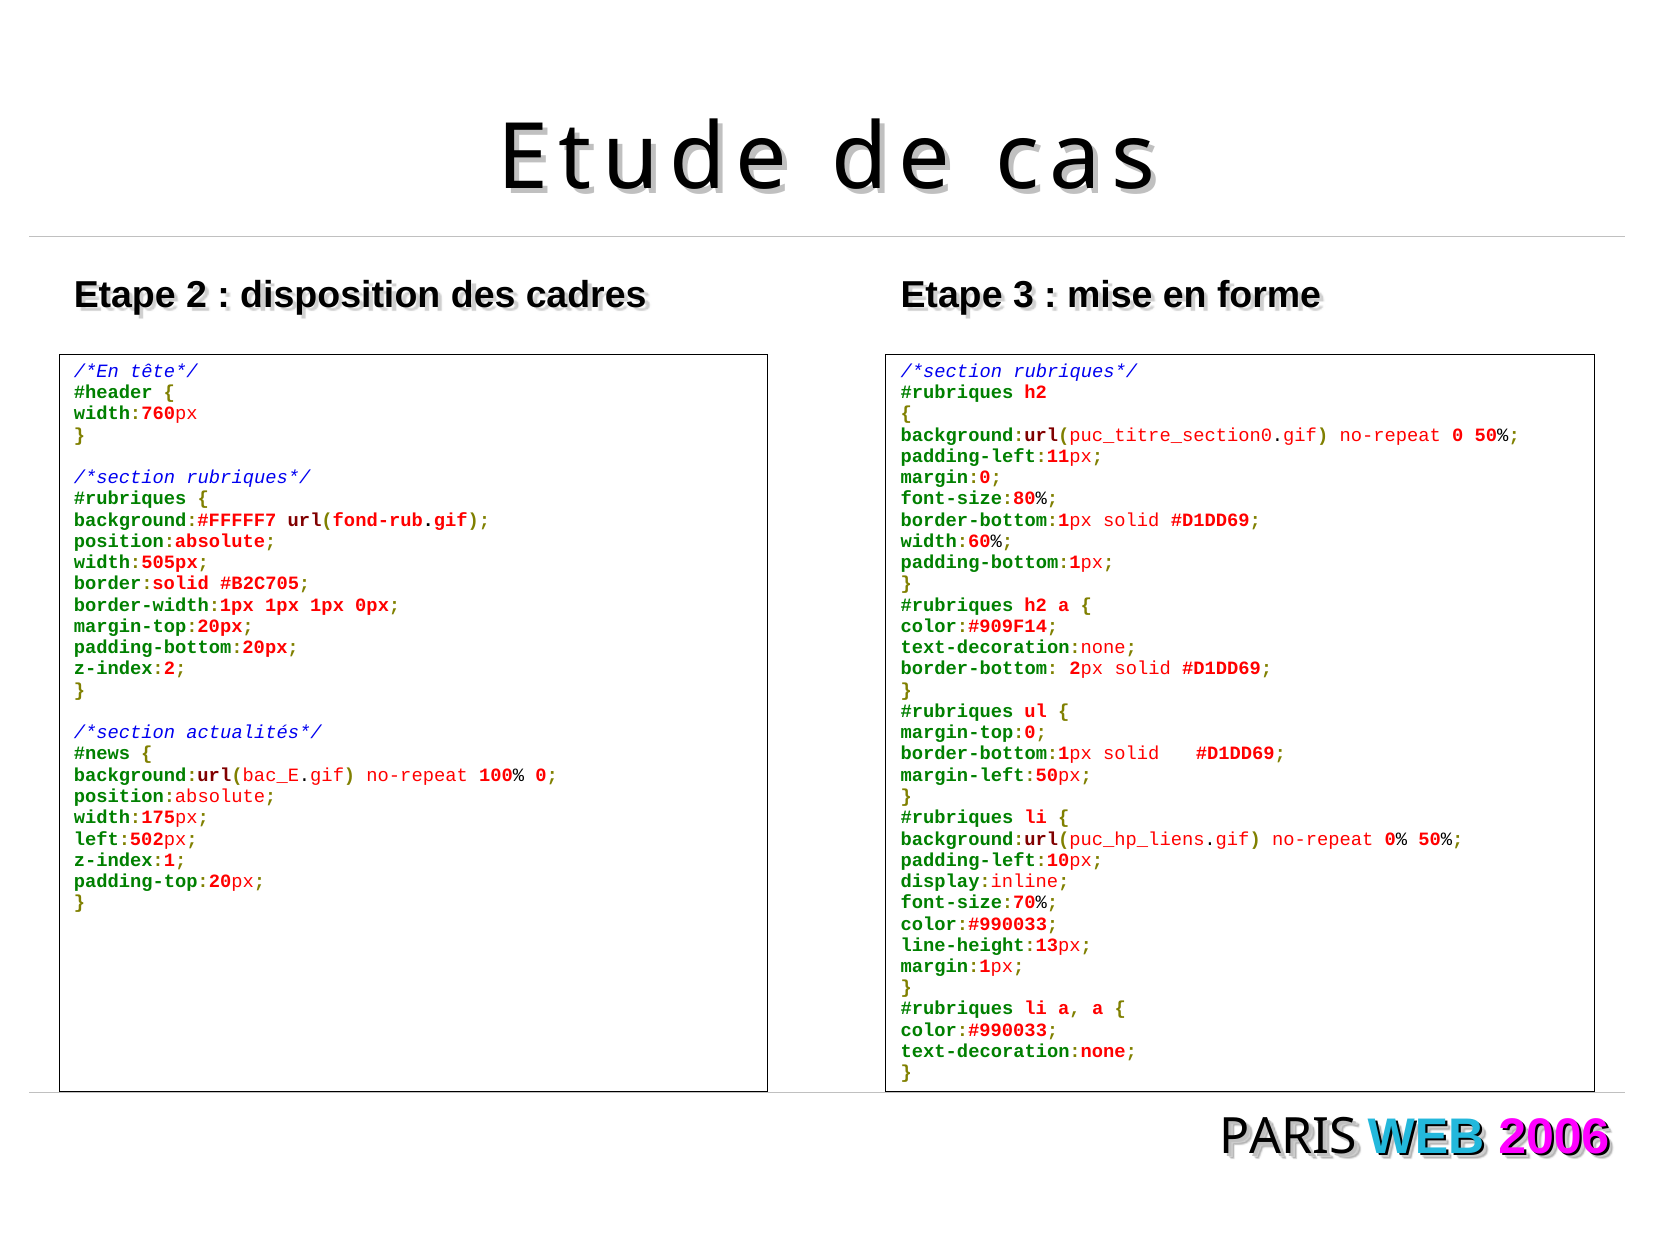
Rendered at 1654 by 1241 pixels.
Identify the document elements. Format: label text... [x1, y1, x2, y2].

text_box /*En tête*/ #header { width:760px } /*section rubriques*/ #rubriques { background:#FFFFF7 url(fond-rub.gif); position:absolute; width:505px; border:solid #B2C705; border-width:1px 1px 1px 0px; margin-top:20px; padding-bottom:20px; z-index:2; } /*section actualités*/ #news { background:url(bac_E.gif) no-repeat 100% 0; position:absolute; width:175px; left:502px; z-index:1; padding-top:20px; } [59, 354, 768, 1092]
title Etude de cas [82, 59, 1571, 236]
text_box /*section rubriques*/ #rubriques h2 { background:url(puc_titre_section0.gif) no-repeat 0 50%; padding-left:11px; margin:0; font-size:80%; border-bottom:1px solid #D1DD69; width:60%; padding-bottom:1px; } #rubriques h2 a { color:#909F14; text-decoration:none; border-bottom: 2px solid #D1DD69; } #rubriques ul { margin-top:0; border-bottom:1px solid #D1DD69; margin-left:50px; } #rubriques li { background:url(puc_hp_liens.gif) no-repeat 0% 50%; padding-left:10px; display:inline; font-size:70%; color:#990033; line-height:13px; margin:1px; } #rubriques li a, a { color:#990033; text-decoration:none; } [885, 354, 1595, 1092]
text_box Etape 2 : disposition des cadres [59, 265, 827, 324]
title Etude de cas [82, 237, 1571, 247]
text_box PARIS WEB 2006 [1151, 1093, 1625, 1178]
text_box Etape 3 : mise en forme [885, 265, 1625, 324]
